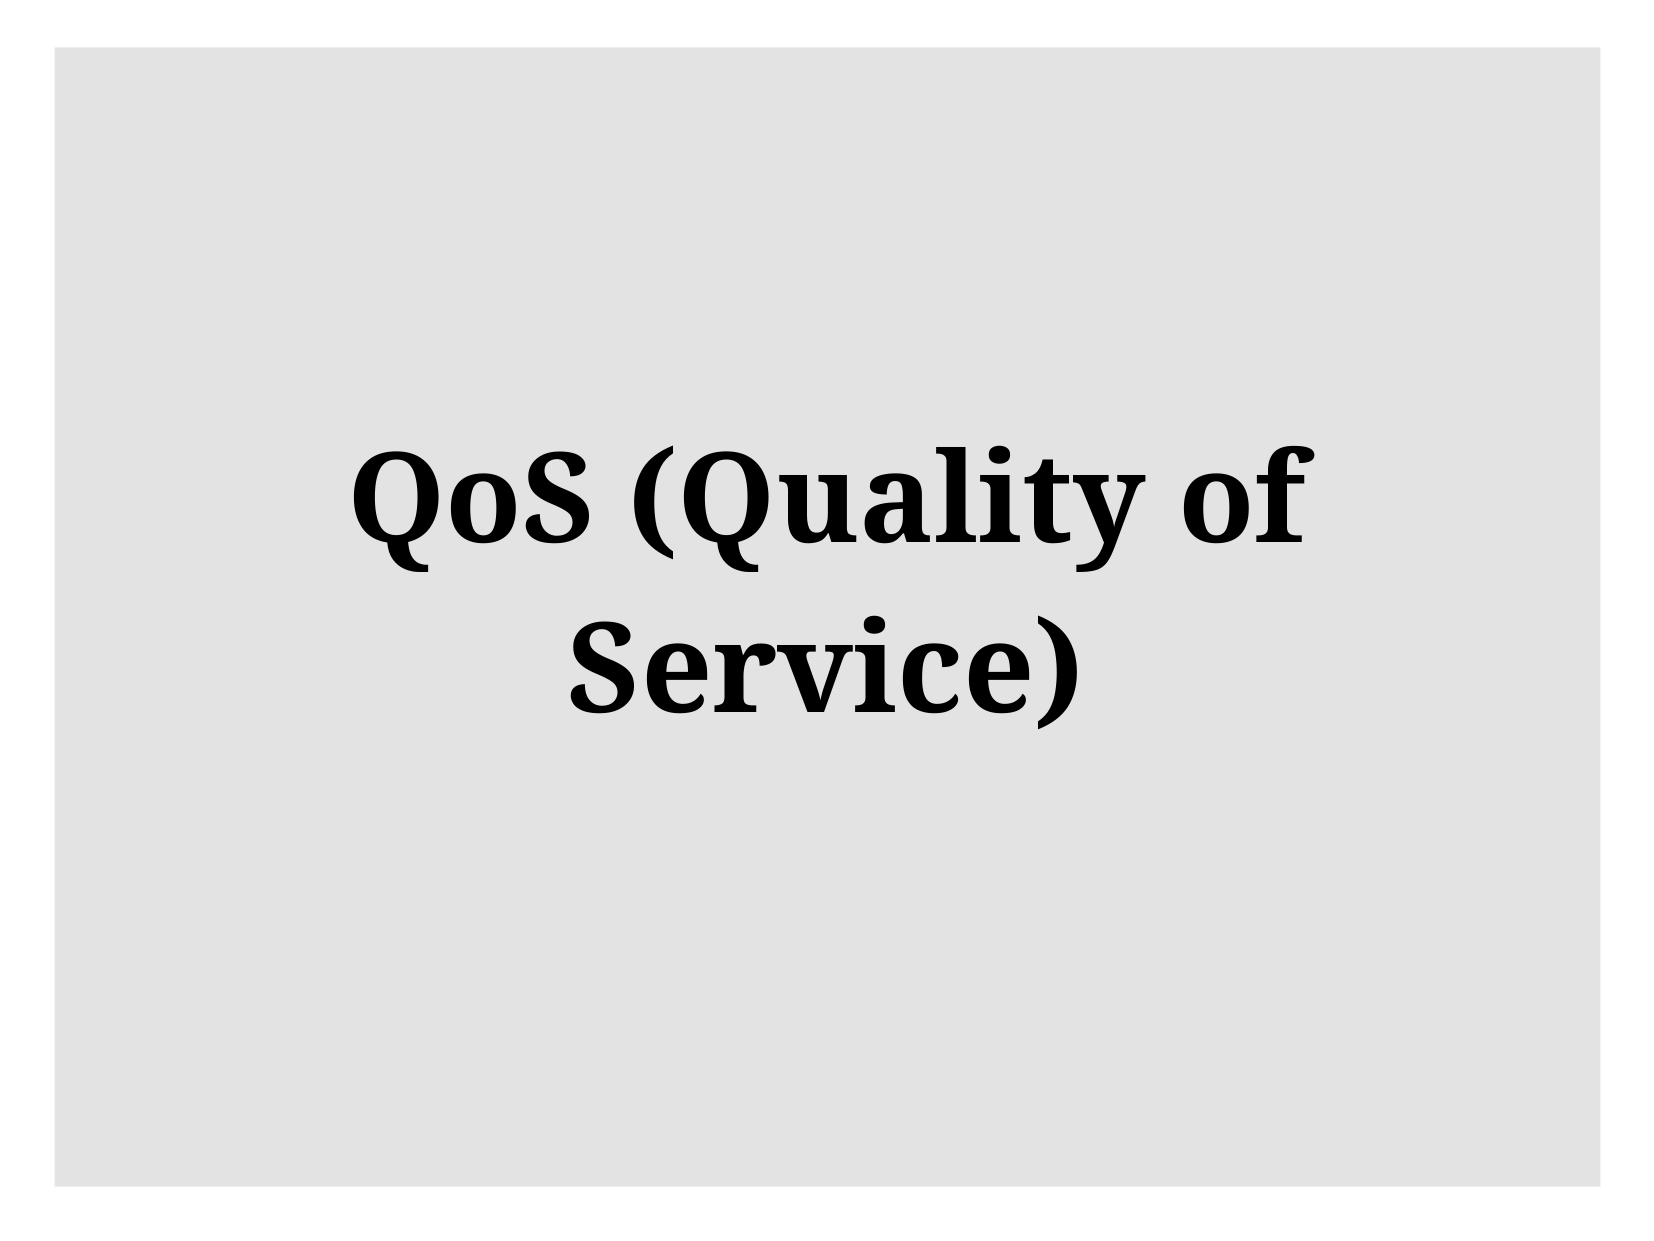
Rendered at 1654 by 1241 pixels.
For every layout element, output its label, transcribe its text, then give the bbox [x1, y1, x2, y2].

subtitle QoS (Quality of Service) [82, 49, 1571, 1109]
picture [0, 0, 1654, 1241]
